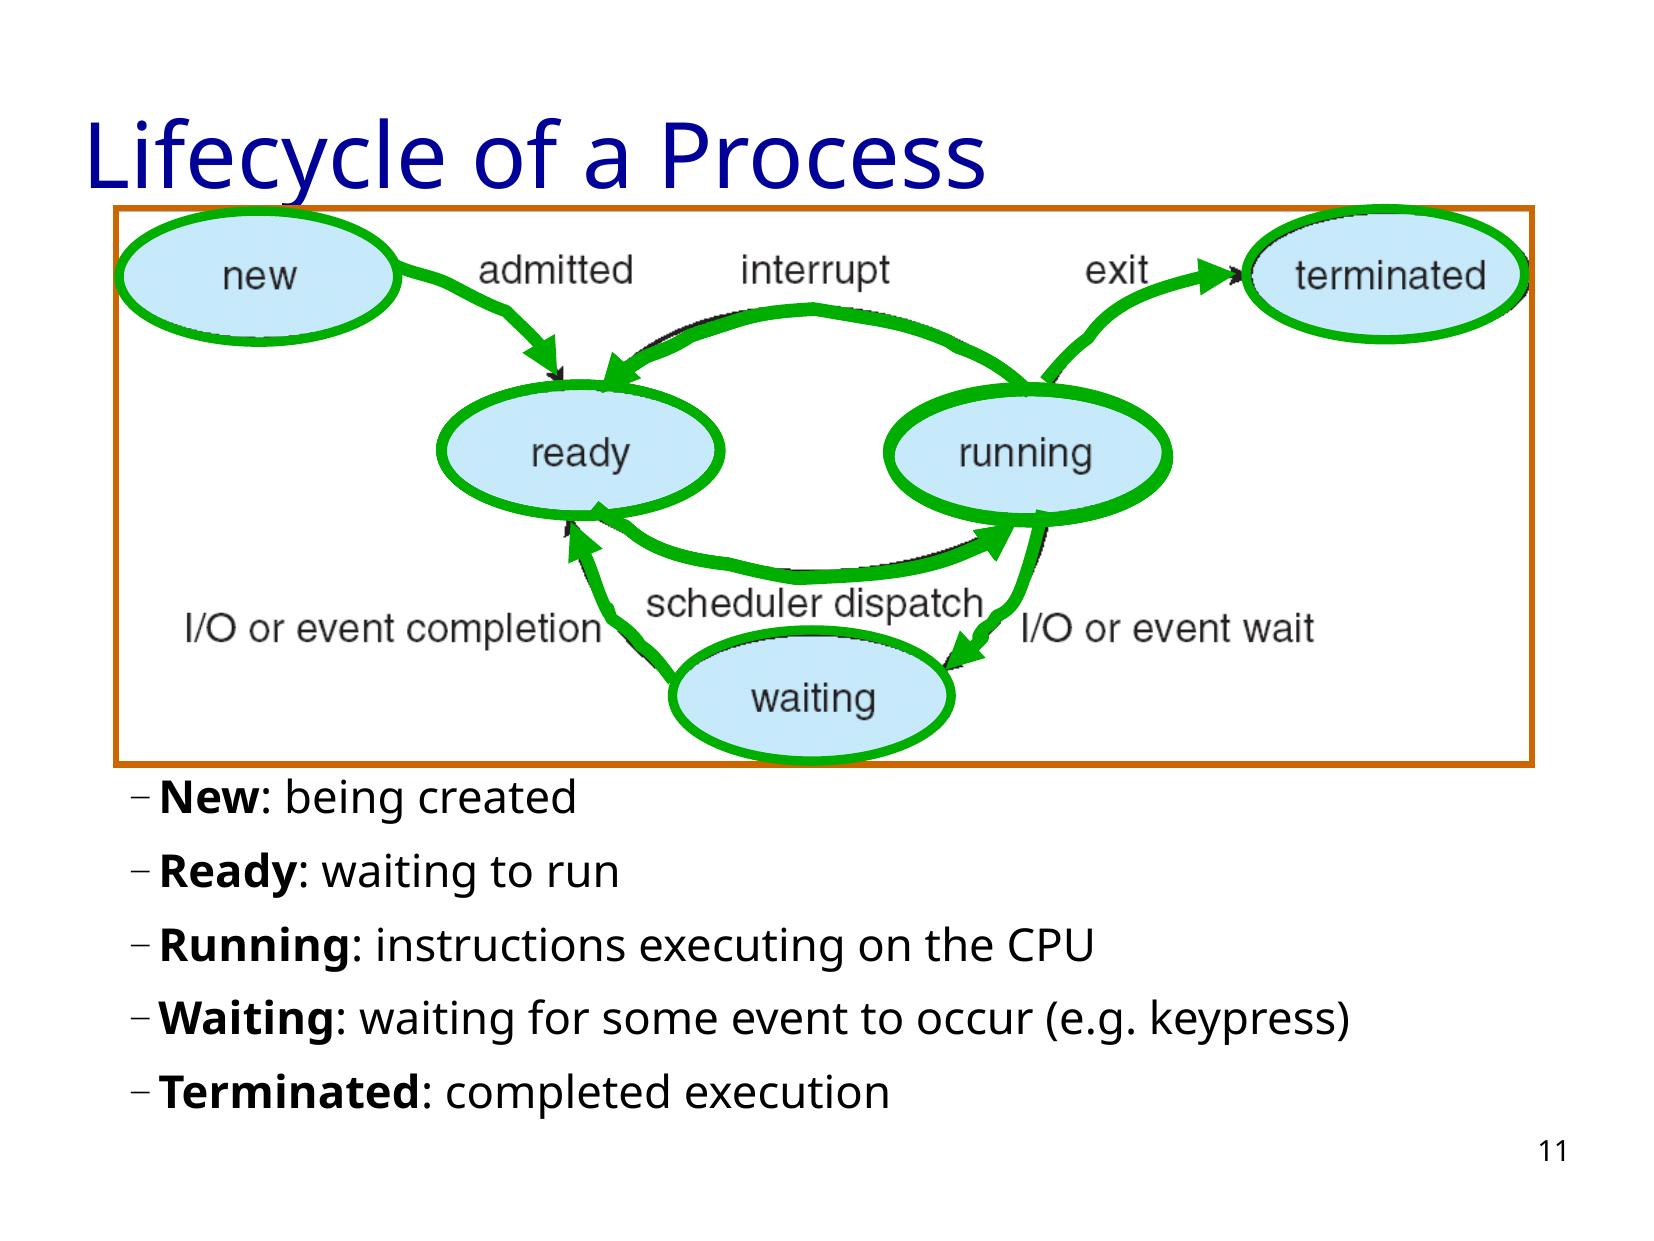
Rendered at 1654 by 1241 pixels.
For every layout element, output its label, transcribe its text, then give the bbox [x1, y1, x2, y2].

picture [119, 211, 1530, 762]
list New: being created Ready: waiting to run Running: instructions executing on the CPU Waiting: waiting for some event to occur (e.g. keypress) Terminated: completed execution [60, 765, 1576, 1126]
picture [572, 521, 1031, 671]
picture [1453, 211, 1530, 269]
title Lifecycle of a Process [82, 49, 1571, 257]
picture [119, 211, 201, 256]
picture [124, 216, 392, 337]
picture [1251, 214, 1519, 335]
picture [448, 390, 714, 510]
picture [625, 316, 1007, 571]
picture [678, 635, 946, 756]
picture [895, 397, 1161, 513]
